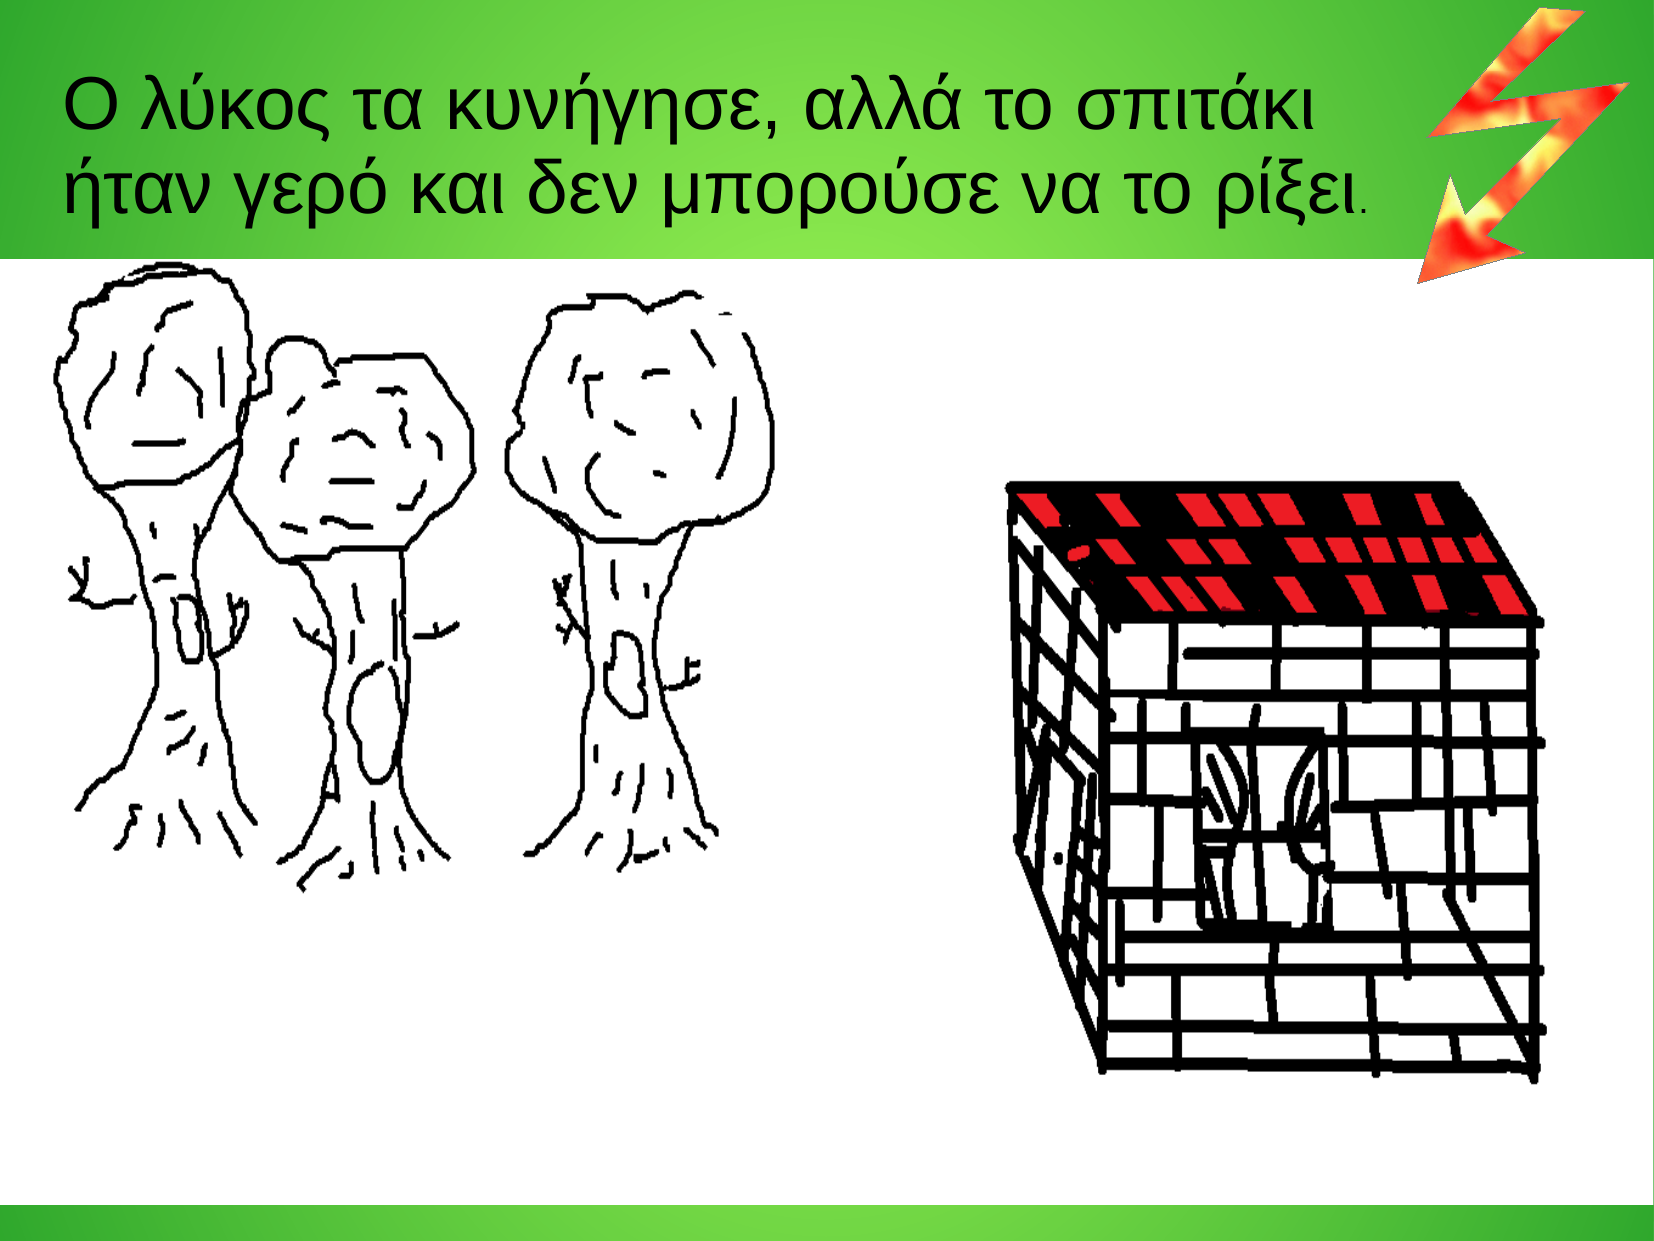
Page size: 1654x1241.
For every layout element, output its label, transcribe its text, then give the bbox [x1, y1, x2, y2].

picture [0, 259, 1654, 1205]
text_box Ο λύκος τα κυνήγησε, αλλά το σπιτάκι ήταν γερό και δεν μπορούσε να το ρίξει. [47, 54, 1503, 238]
text_box [1417, 7, 1630, 284]
